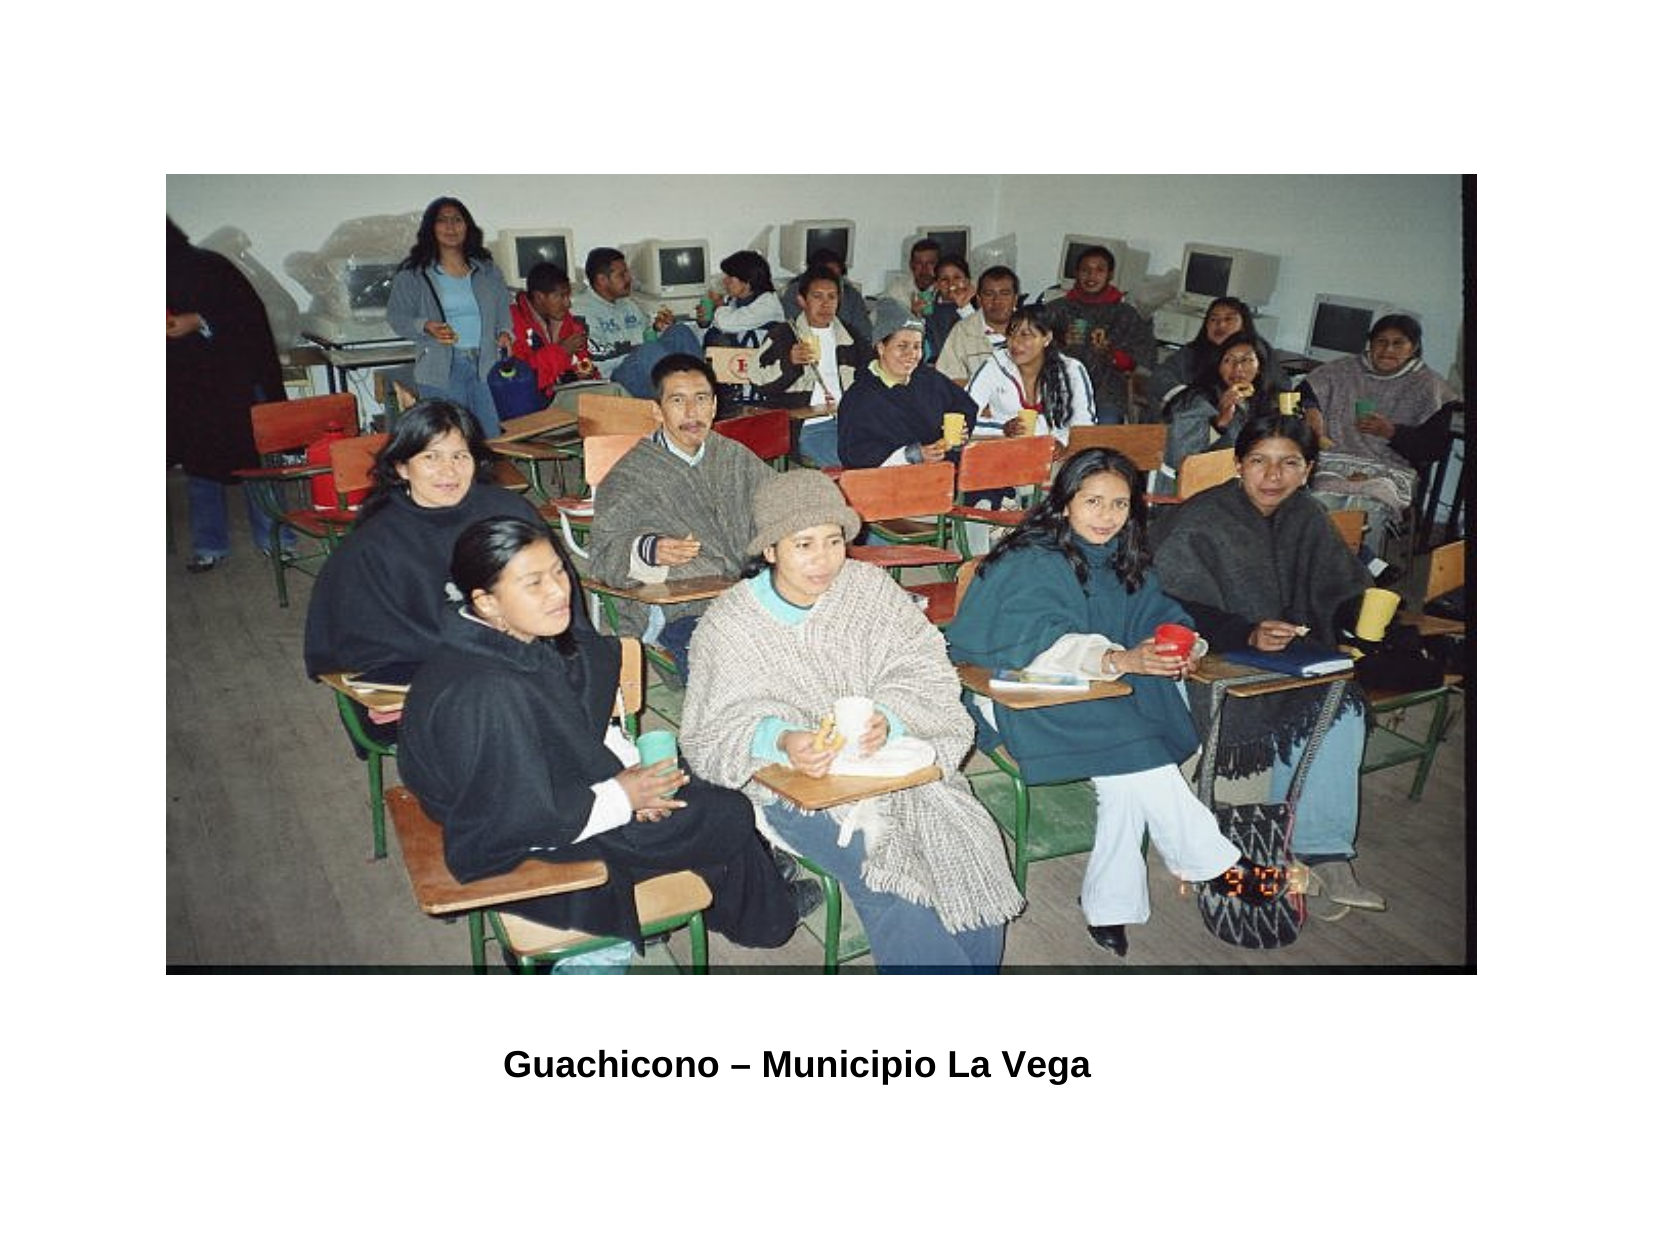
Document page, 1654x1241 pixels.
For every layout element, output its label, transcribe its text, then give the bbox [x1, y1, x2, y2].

text_box Guachicono – Municipio La Vega [383, 1035, 1211, 1094]
picture [166, 174, 1477, 975]
